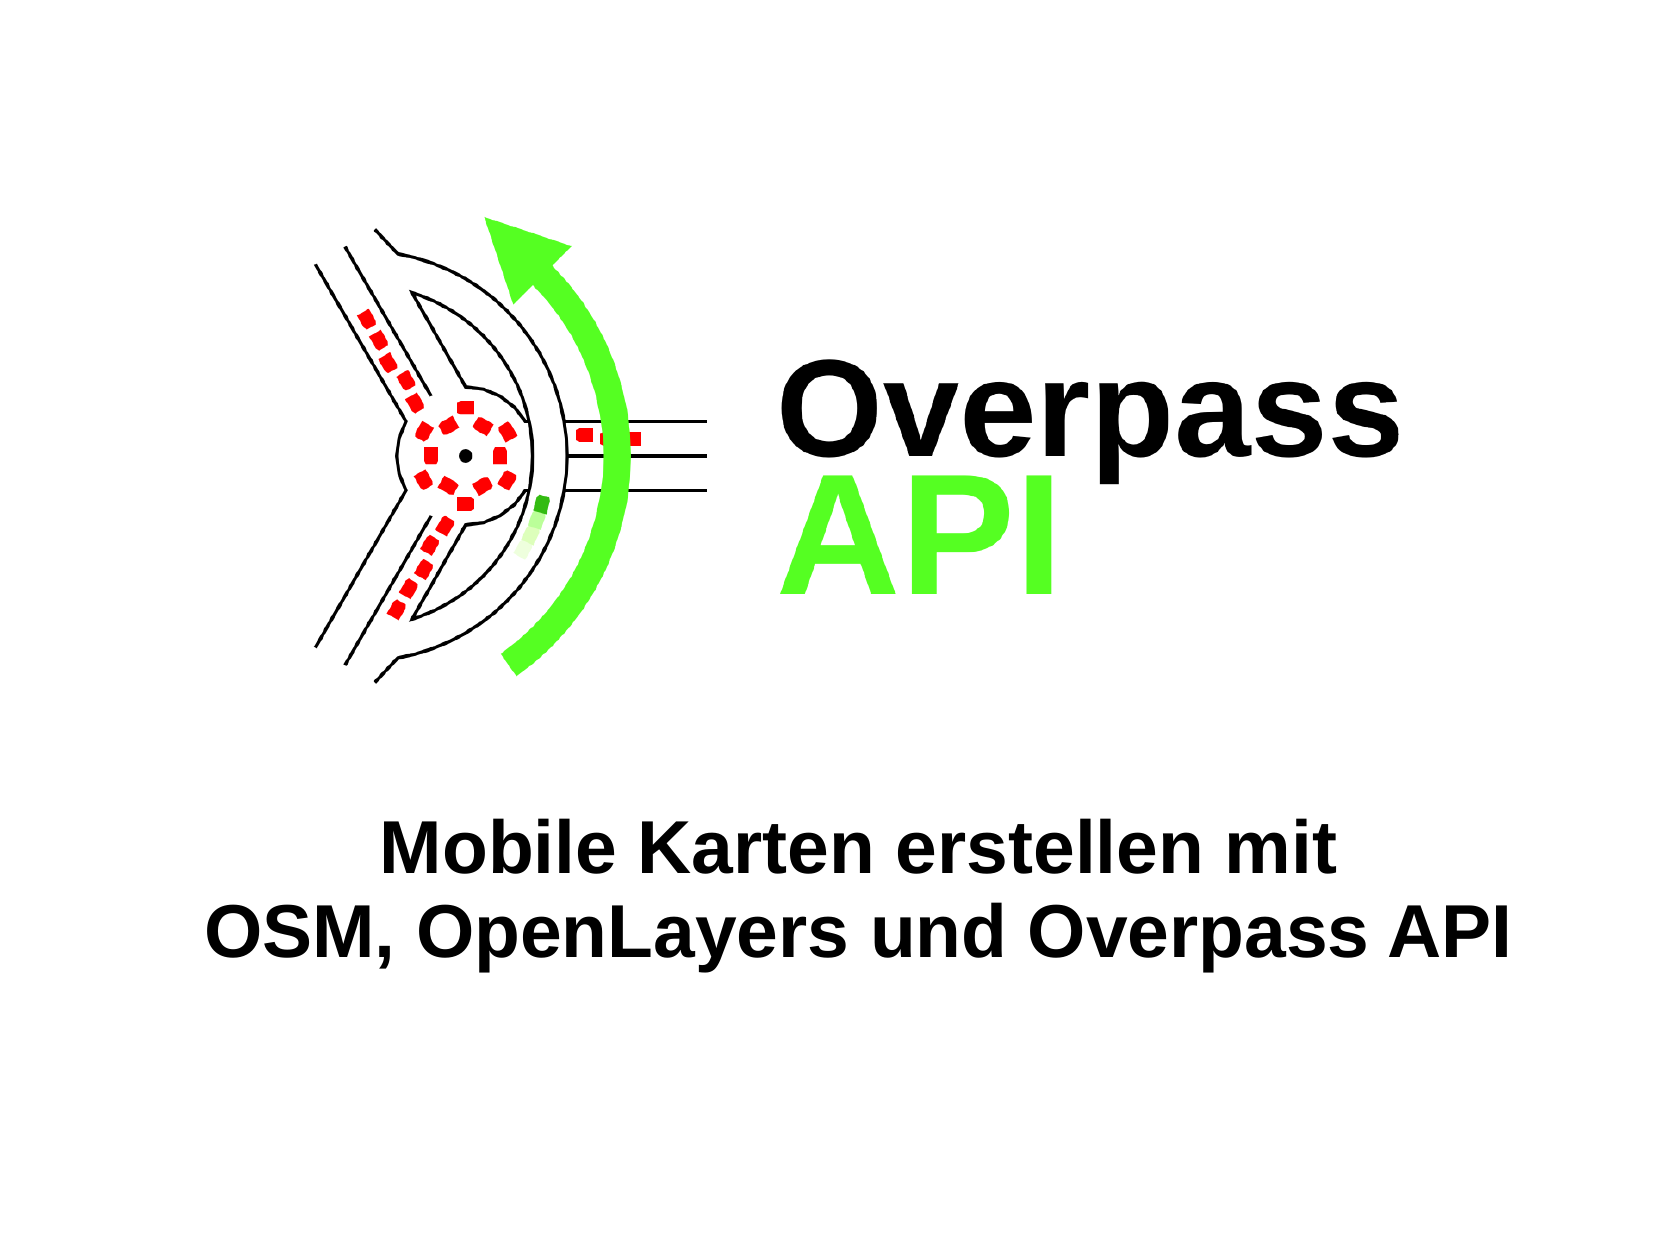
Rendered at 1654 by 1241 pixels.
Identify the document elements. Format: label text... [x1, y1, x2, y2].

picture [224, 214, 1430, 697]
text_box Mobile Karten erstellen mit OSM, OpenLayers und Overpass API [189, 798, 1528, 981]
